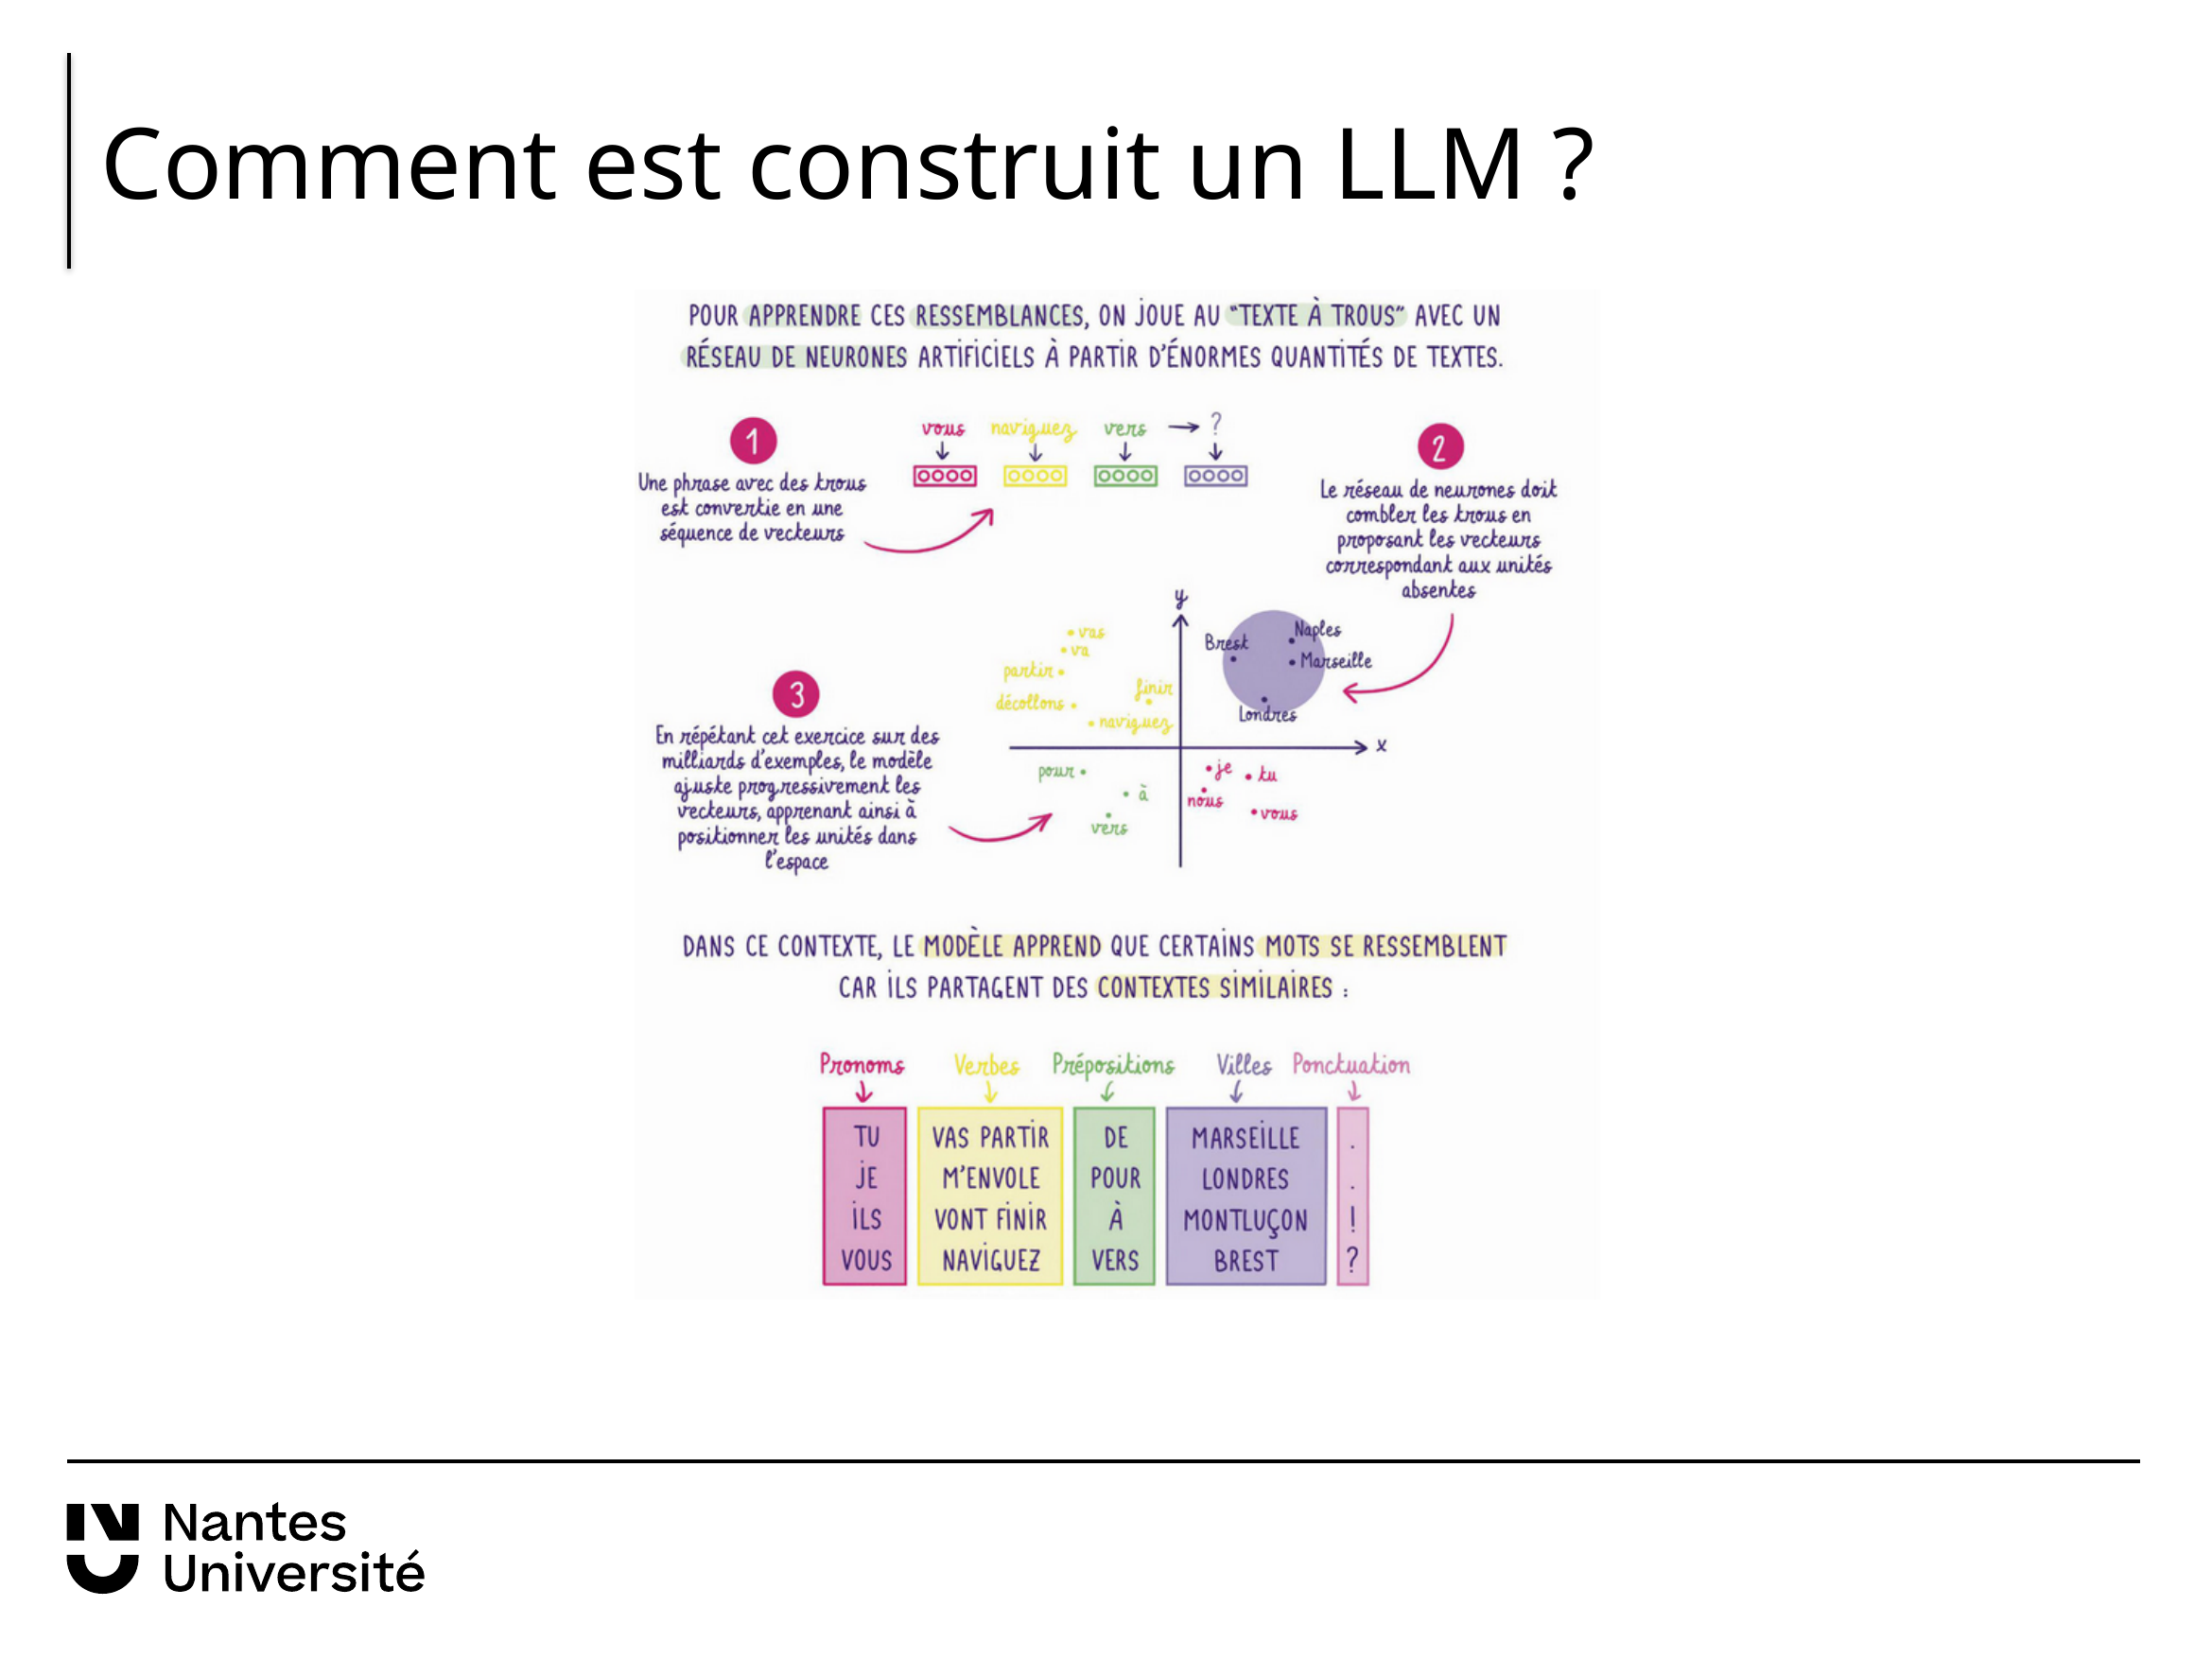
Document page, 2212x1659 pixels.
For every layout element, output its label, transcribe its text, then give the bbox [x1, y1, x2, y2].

title Comment est construit un LLM ? [100, 92, 2023, 229]
picture [635, 289, 1655, 1300]
